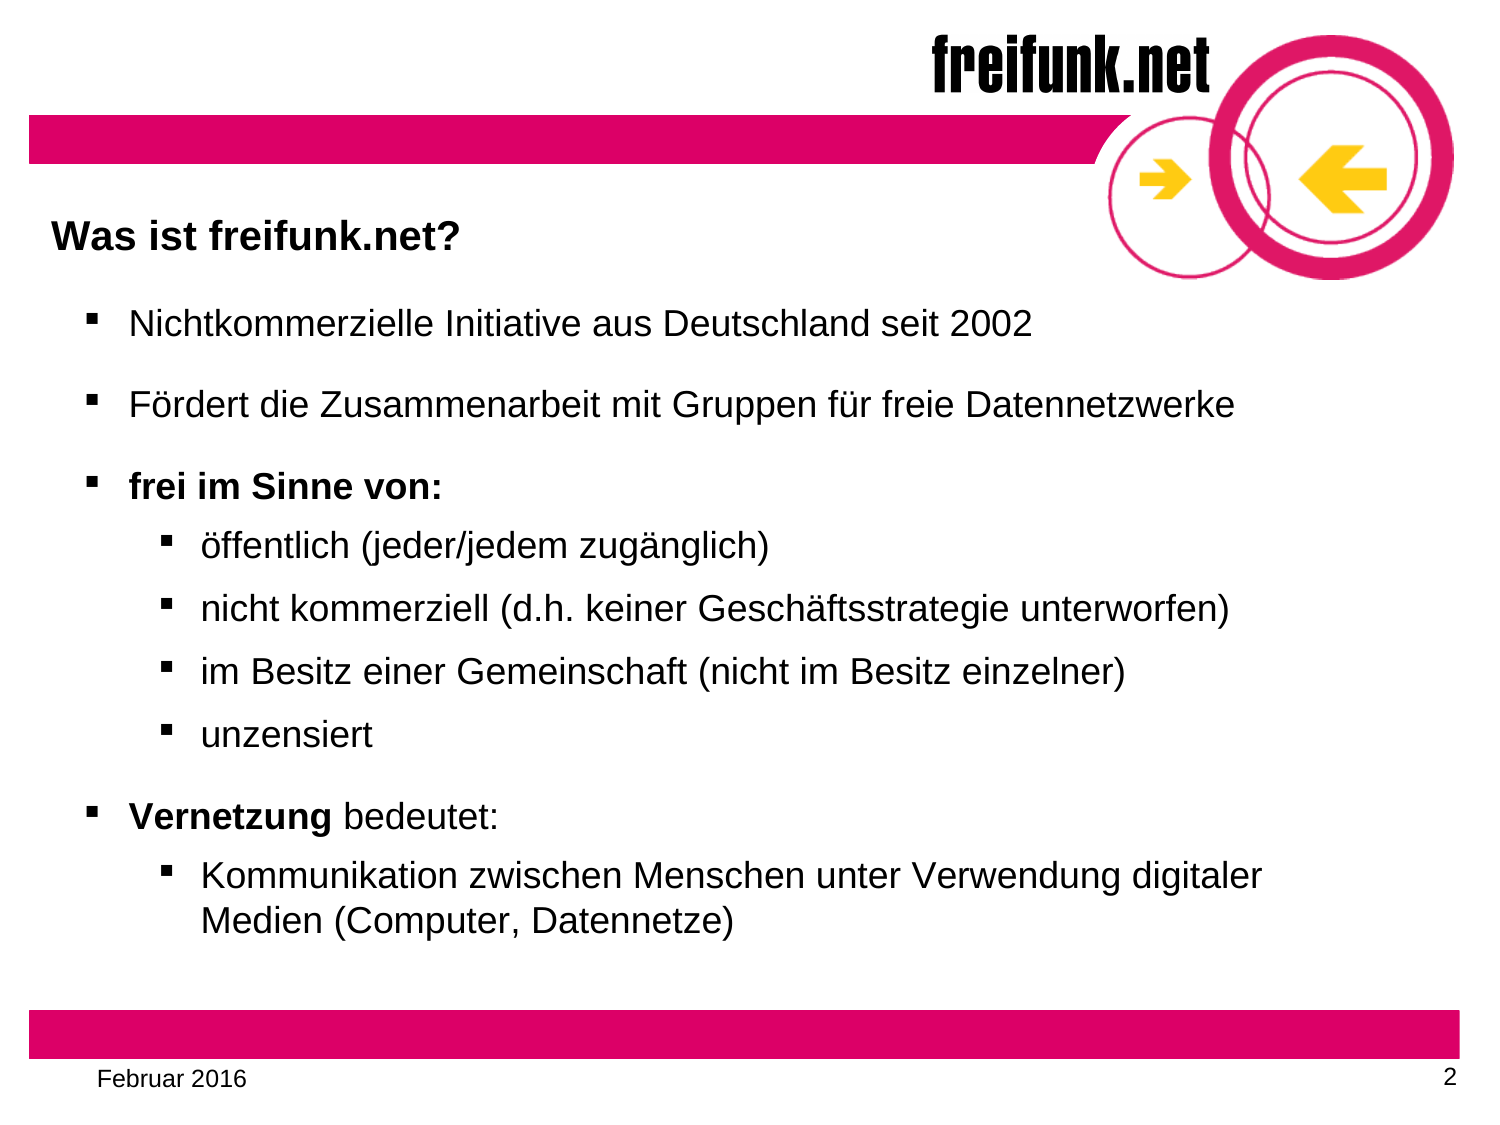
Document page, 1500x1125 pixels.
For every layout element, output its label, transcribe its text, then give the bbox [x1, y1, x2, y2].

text_box Nichtkommerzielle Initiative aus Deutschland seit 2002 Fördert die Zusammenarbeit mit Gruppen für freie Datennetzwerke frei im Sinne von: öffentlich (jeder/jedem zugänglich) nicht kommerziell (d.h. keiner Geschäftsstrategie unterworfen) im Besitz einer Gemeinschaft (nicht im Besitz einzelner) unzensiert Vernetzung bedeutet: Kommunikation zwischen Menschen unter Verwendung digitaler Medien (Computer, Datennetze) [54, 299, 1283, 1071]
picture [932, 34, 1454, 280]
text_box Was ist freifunk.net? [51, 209, 1044, 289]
